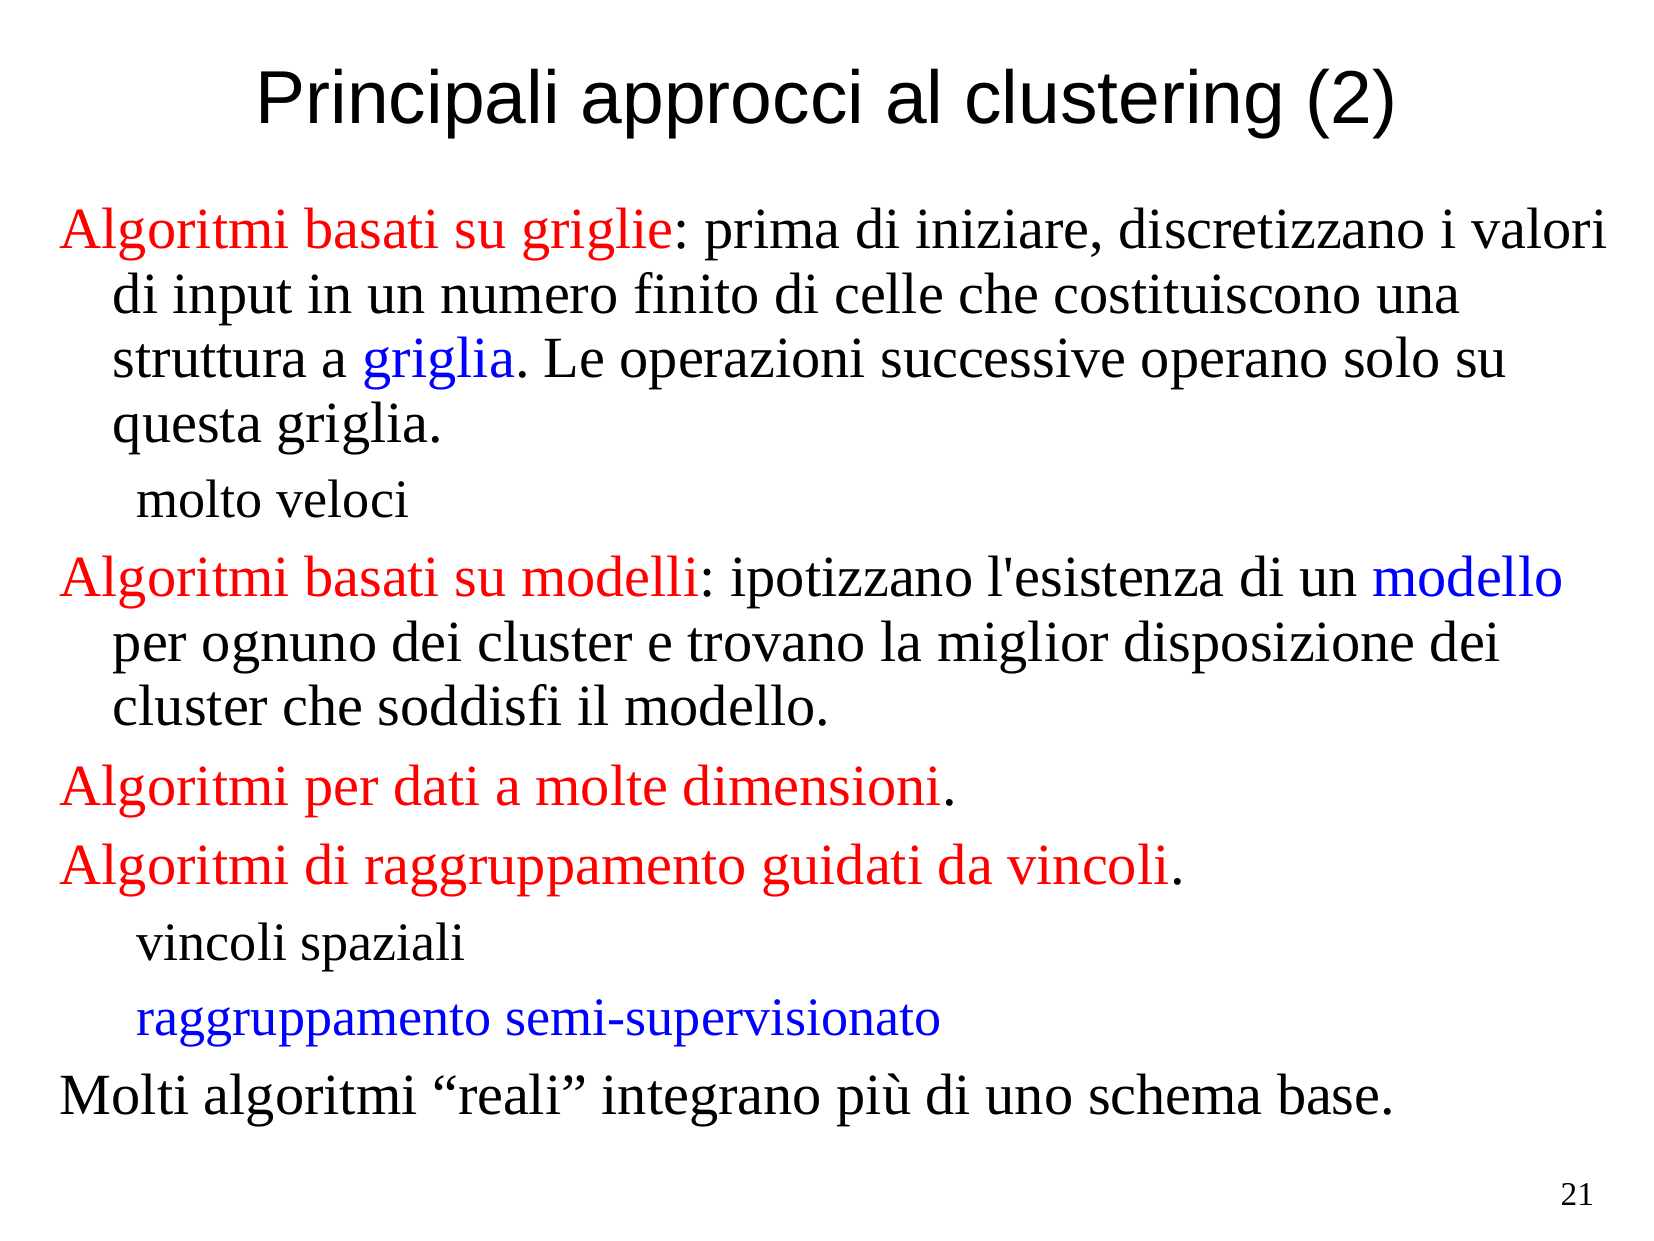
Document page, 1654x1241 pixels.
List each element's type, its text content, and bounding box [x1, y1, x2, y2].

list Algoritmi basati su griglie: prima di iniziare, discretizzano i valori di input in un numero finito di celle che costituiscono una struttura a griglia. Le operazioni successive operano solo su questa griglia. molto veloci Algoritmi basati su modelli: ipotizzano l'esistenza di un modello per ognuno dei cluster e trovano la miglior disposizione dei cluster che soddisfi il modello. Algoritmi per dati a molte dimensioni. Algoritmi di raggruppamento guidati da vincoli. vincoli spaziali raggruppamento semi-supervisionato Molti algoritmi “reali” integrano più di uno schema base. [42, 196, 1612, 1187]
title Principali approcci al clustering (2) [37, 30, 1617, 166]
